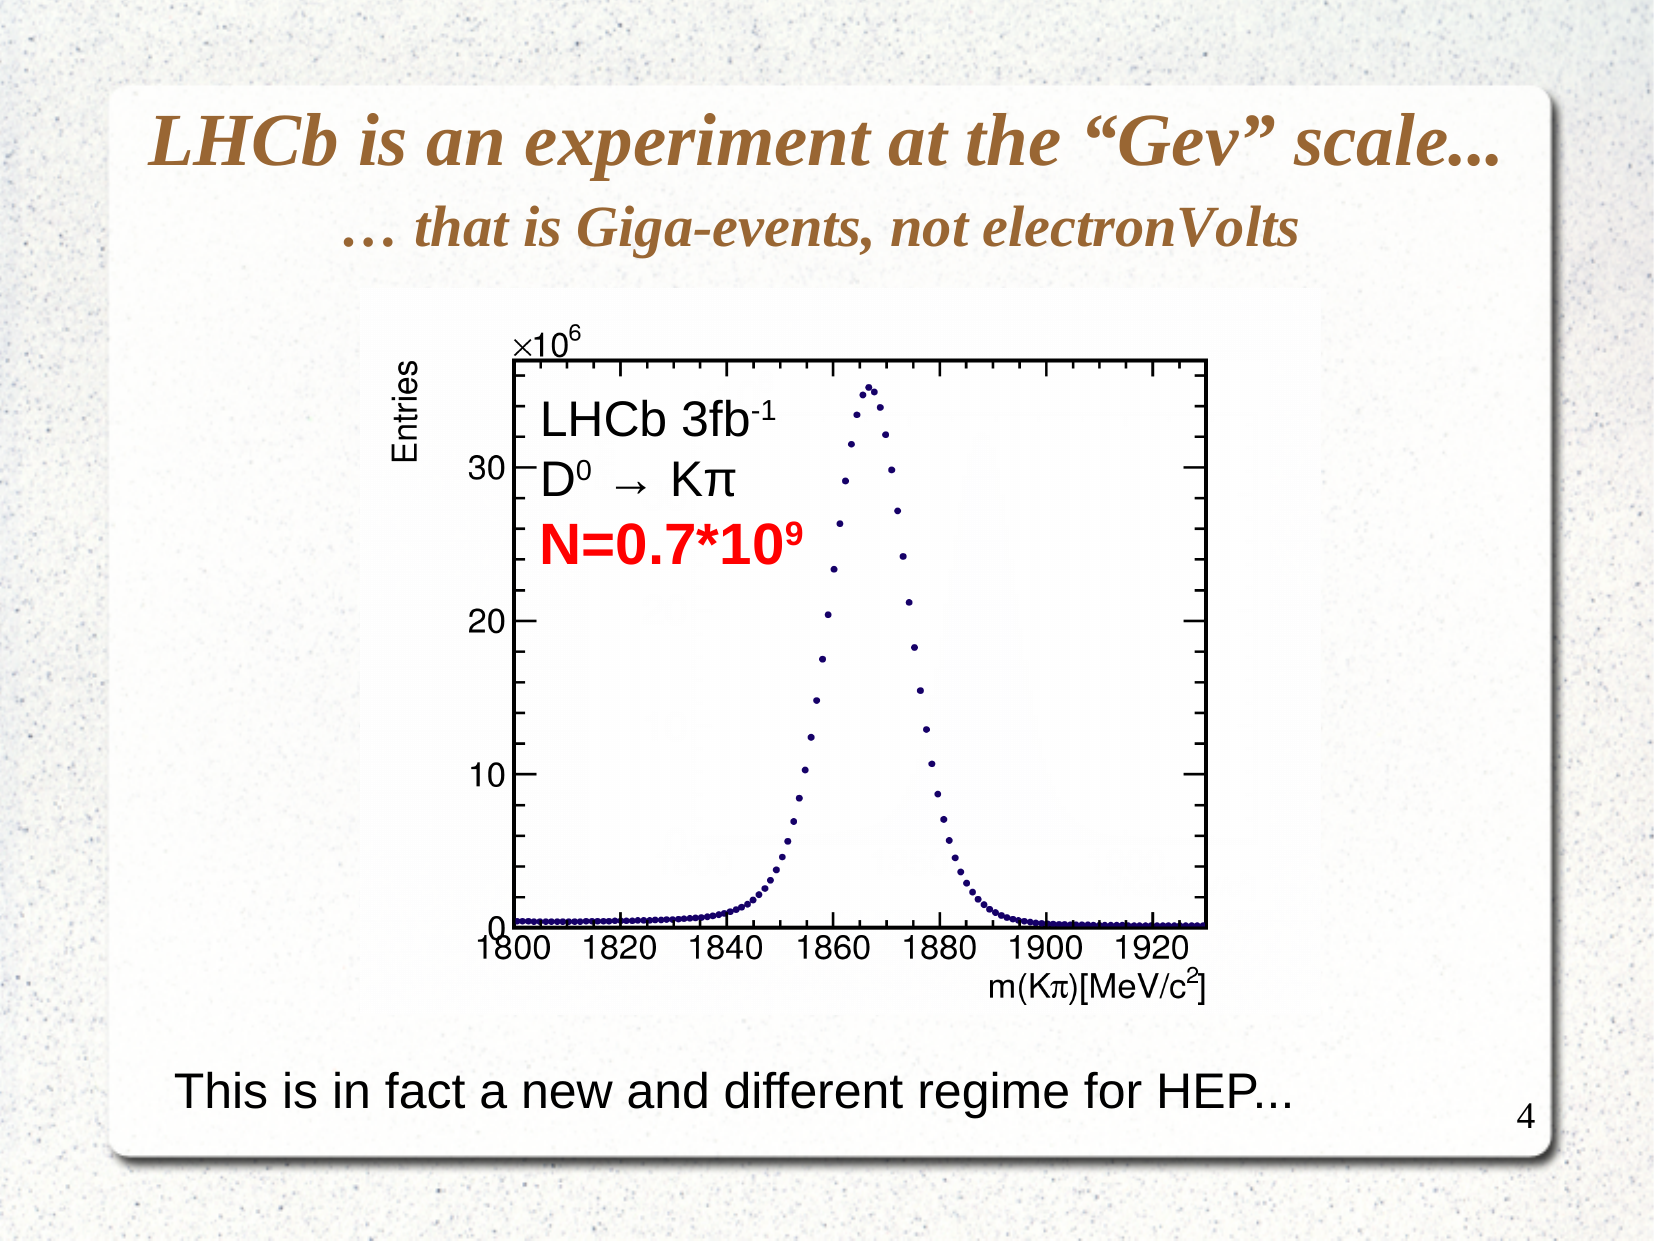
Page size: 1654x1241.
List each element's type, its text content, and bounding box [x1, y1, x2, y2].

text_box LHCb 3fb-1 D0 → Kπ N=0.7*109 [525, 379, 826, 559]
title LHCb is an experiment at the “Gev” scale... [118, 89, 1536, 191]
text_box This is in fact a new and different regime for HEP... [159, 1056, 1390, 1127]
picture [0, 0, 1654, 1241]
title … that is Giga-events, not electronVolts [112, 165, 1531, 283]
